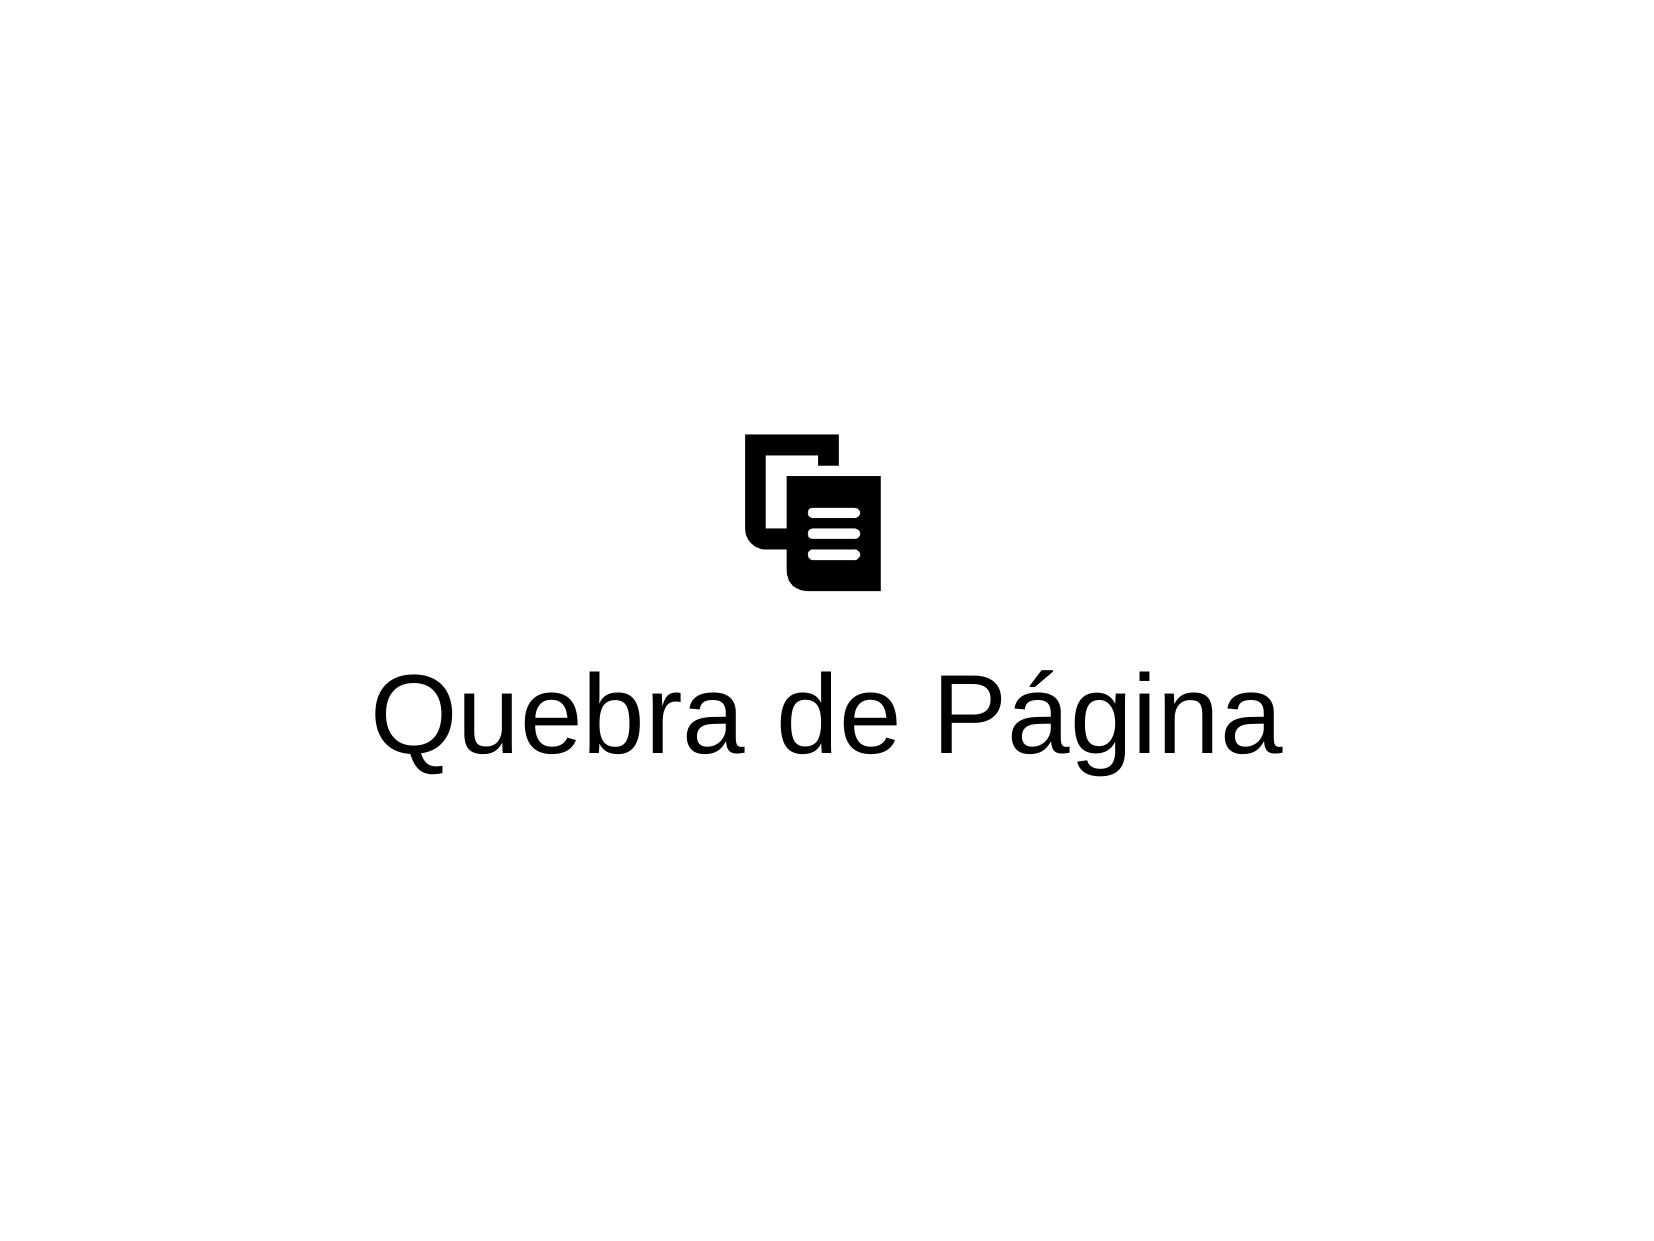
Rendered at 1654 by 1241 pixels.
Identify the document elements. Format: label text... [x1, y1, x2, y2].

picture [728, 428, 897, 597]
title Quebra de Página [11, 608, 1642, 816]
